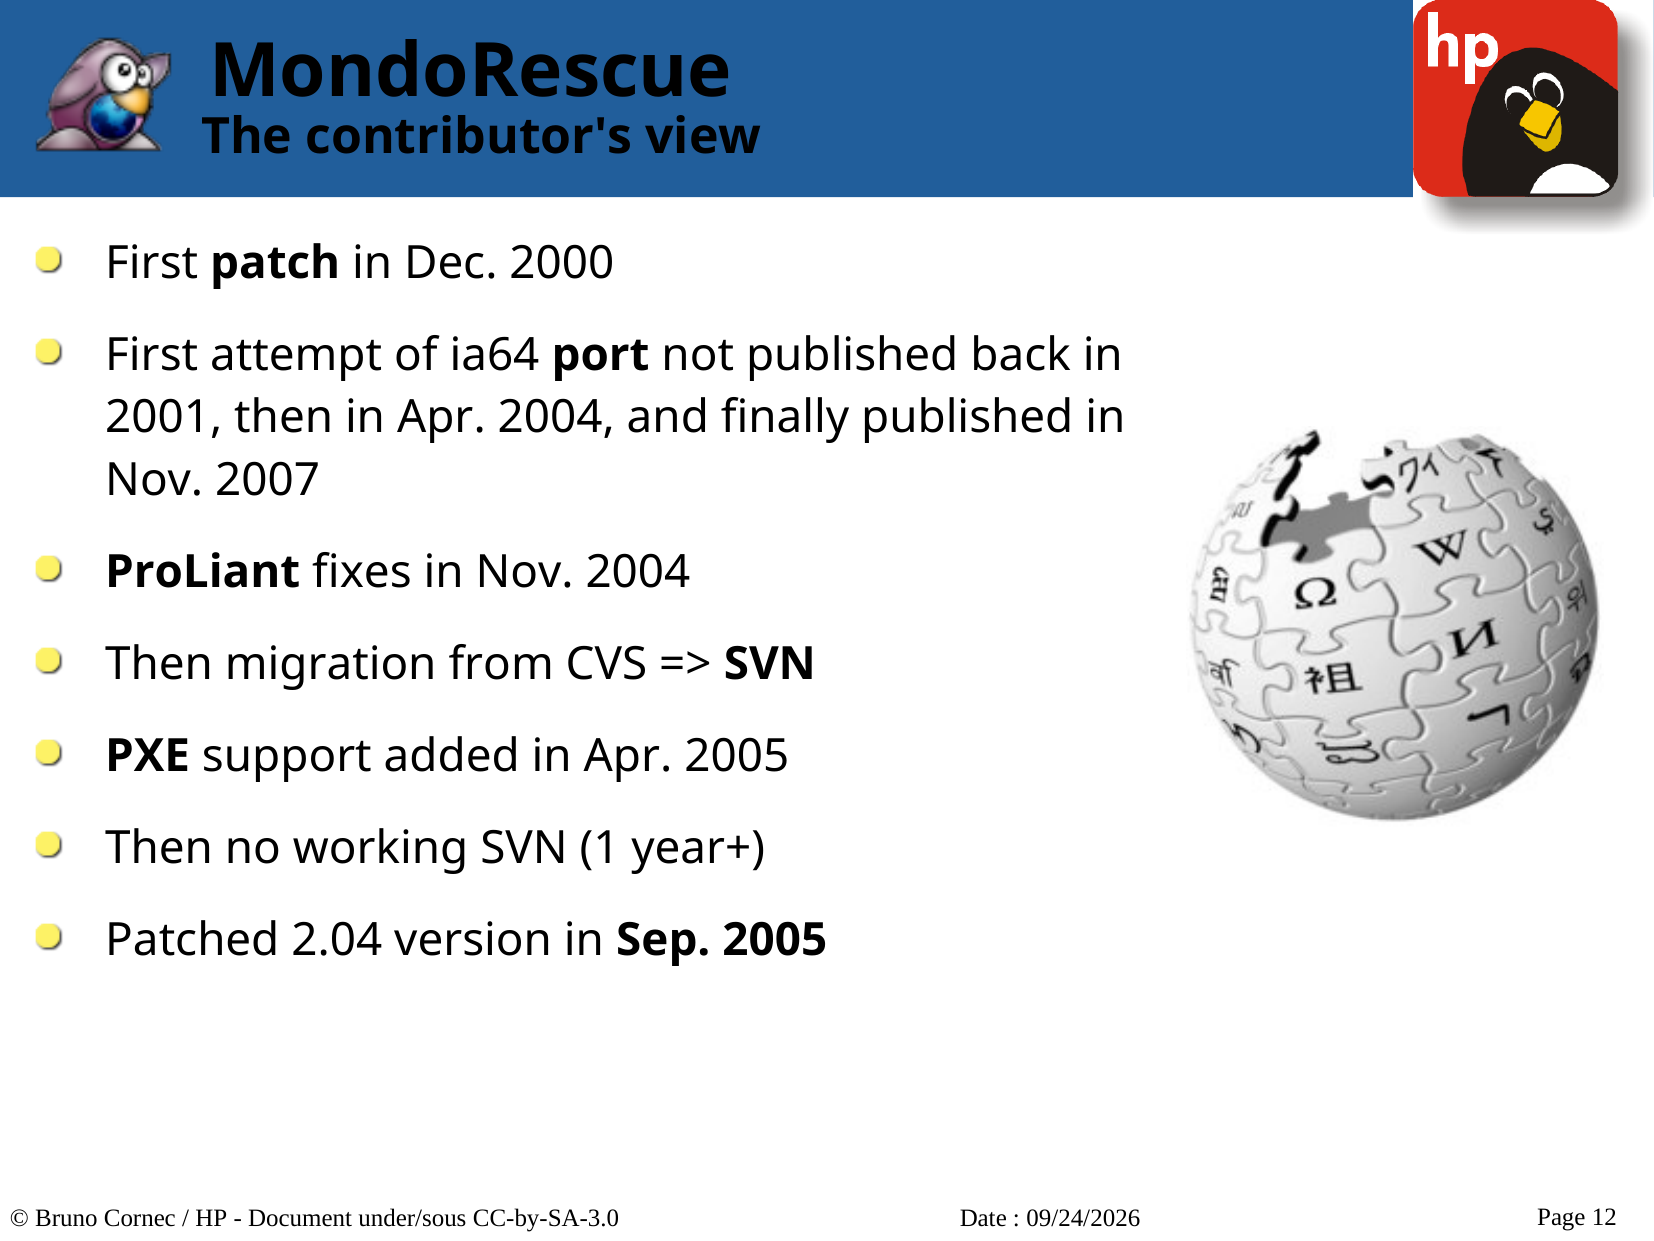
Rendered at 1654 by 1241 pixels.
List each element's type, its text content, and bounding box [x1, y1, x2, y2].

picture [0, 0, 211, 199]
picture [1186, 426, 1604, 843]
title The contributor's view [201, 32, 1191, 241]
picture [1413, 0, 1654, 235]
list First patch in Dec. 2000 First attempt of ia64 port not published back in 2001, then in Apr. 2004, and finally published in Nov. 2007 ProLiant fixes in Nov. 2004 Then migration from CVS => SVN PXE support added in Apr. 2005 Then no working SVN (1 year+) Patched 2.04 version in Sep. 2005 [22, 229, 1134, 1149]
